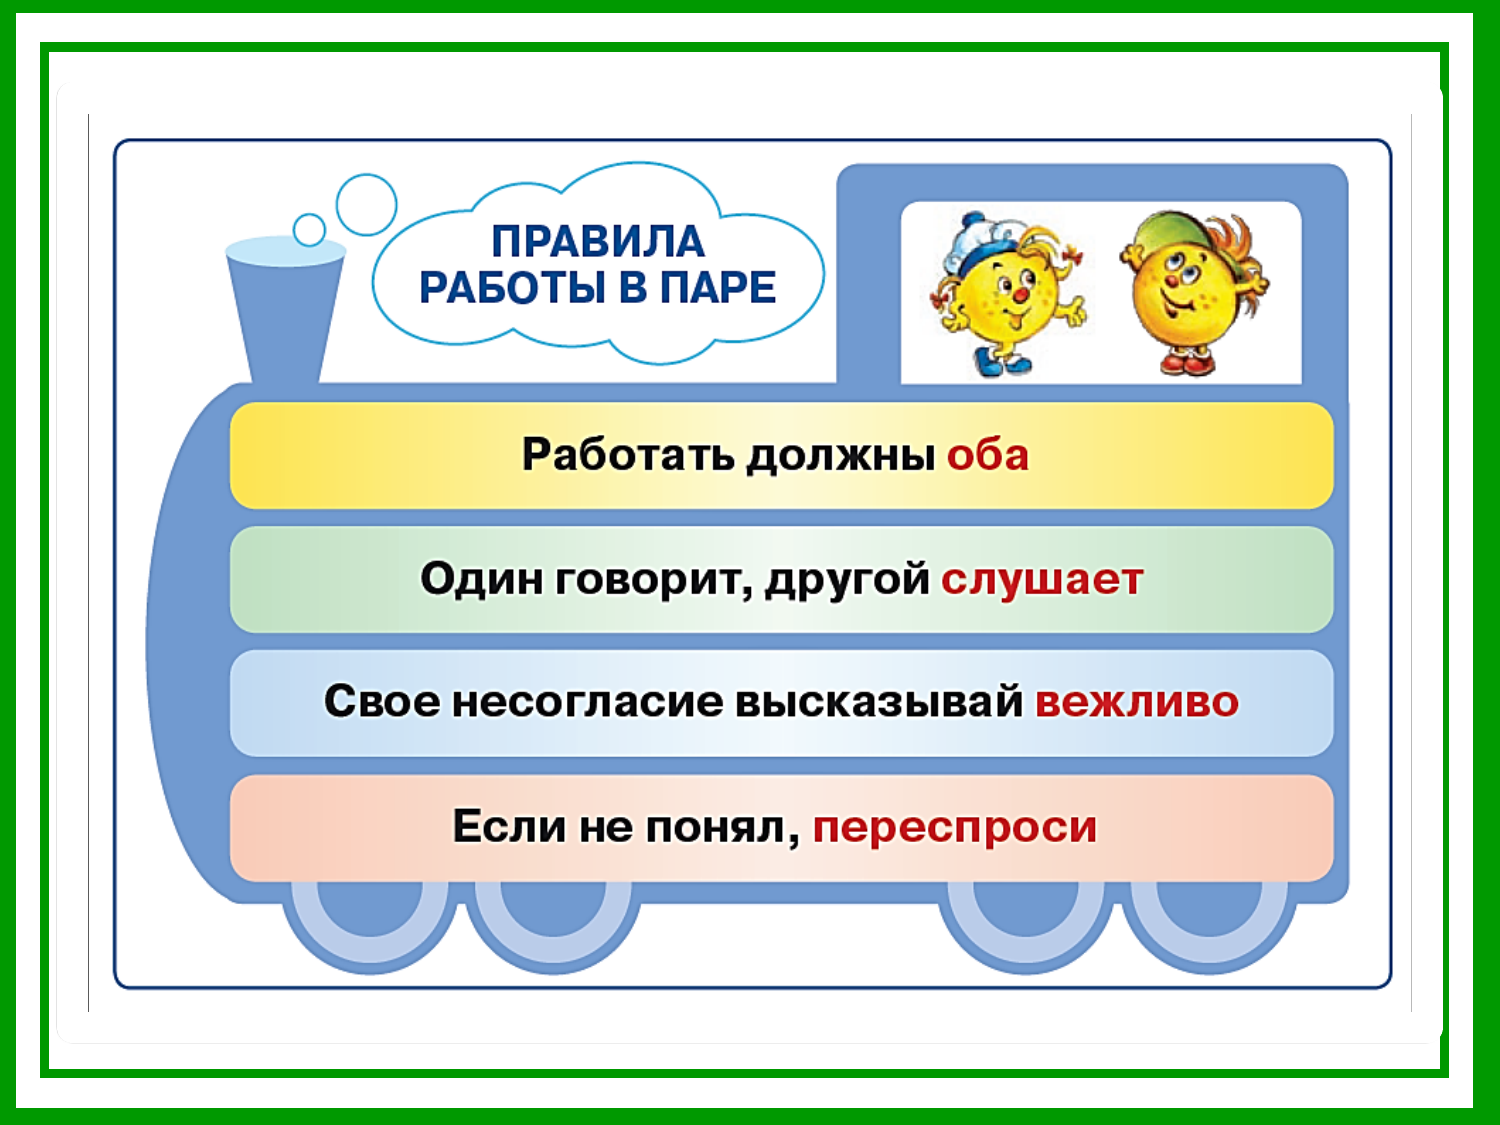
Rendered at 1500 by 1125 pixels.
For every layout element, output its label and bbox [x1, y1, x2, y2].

picture [87, 113, 1412, 1012]
